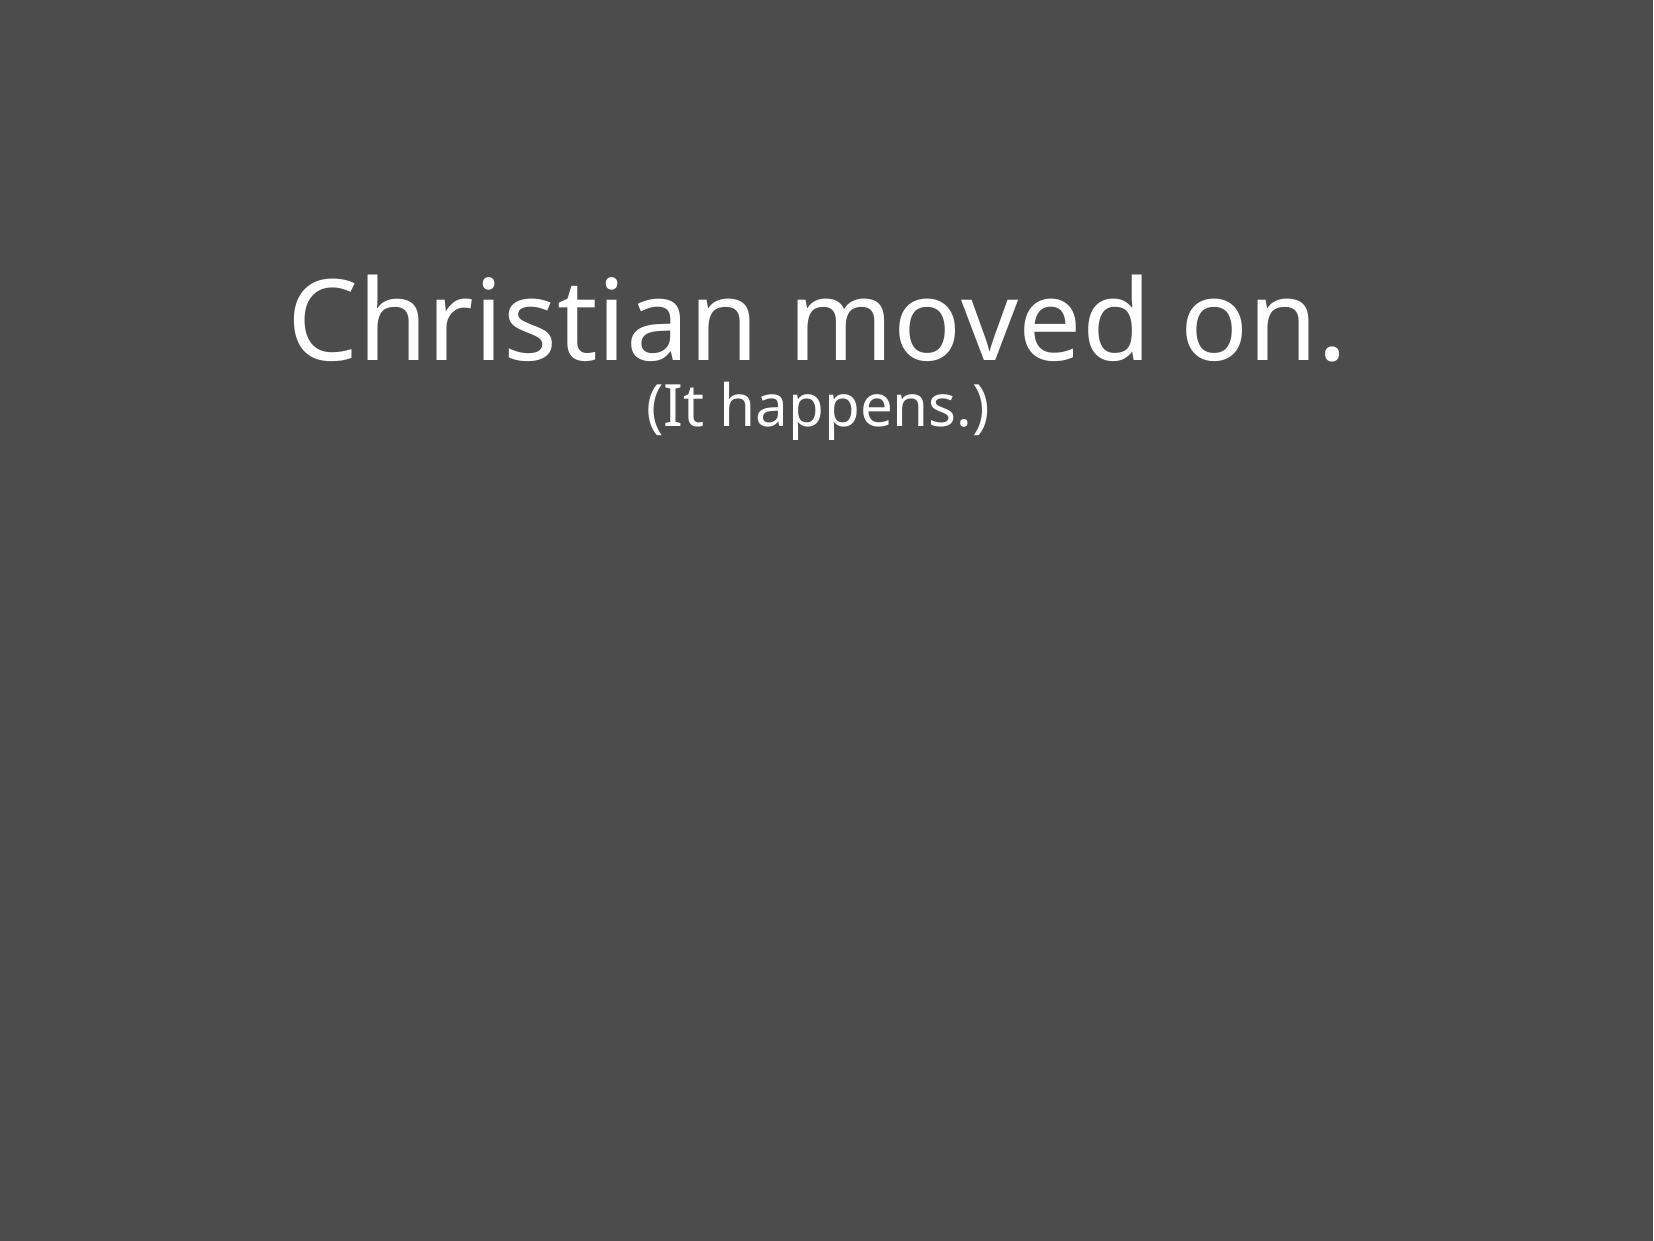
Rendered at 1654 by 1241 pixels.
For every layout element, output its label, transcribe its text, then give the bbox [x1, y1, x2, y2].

title Christian moved on. (It happens.) [112, 240, 1524, 471]
